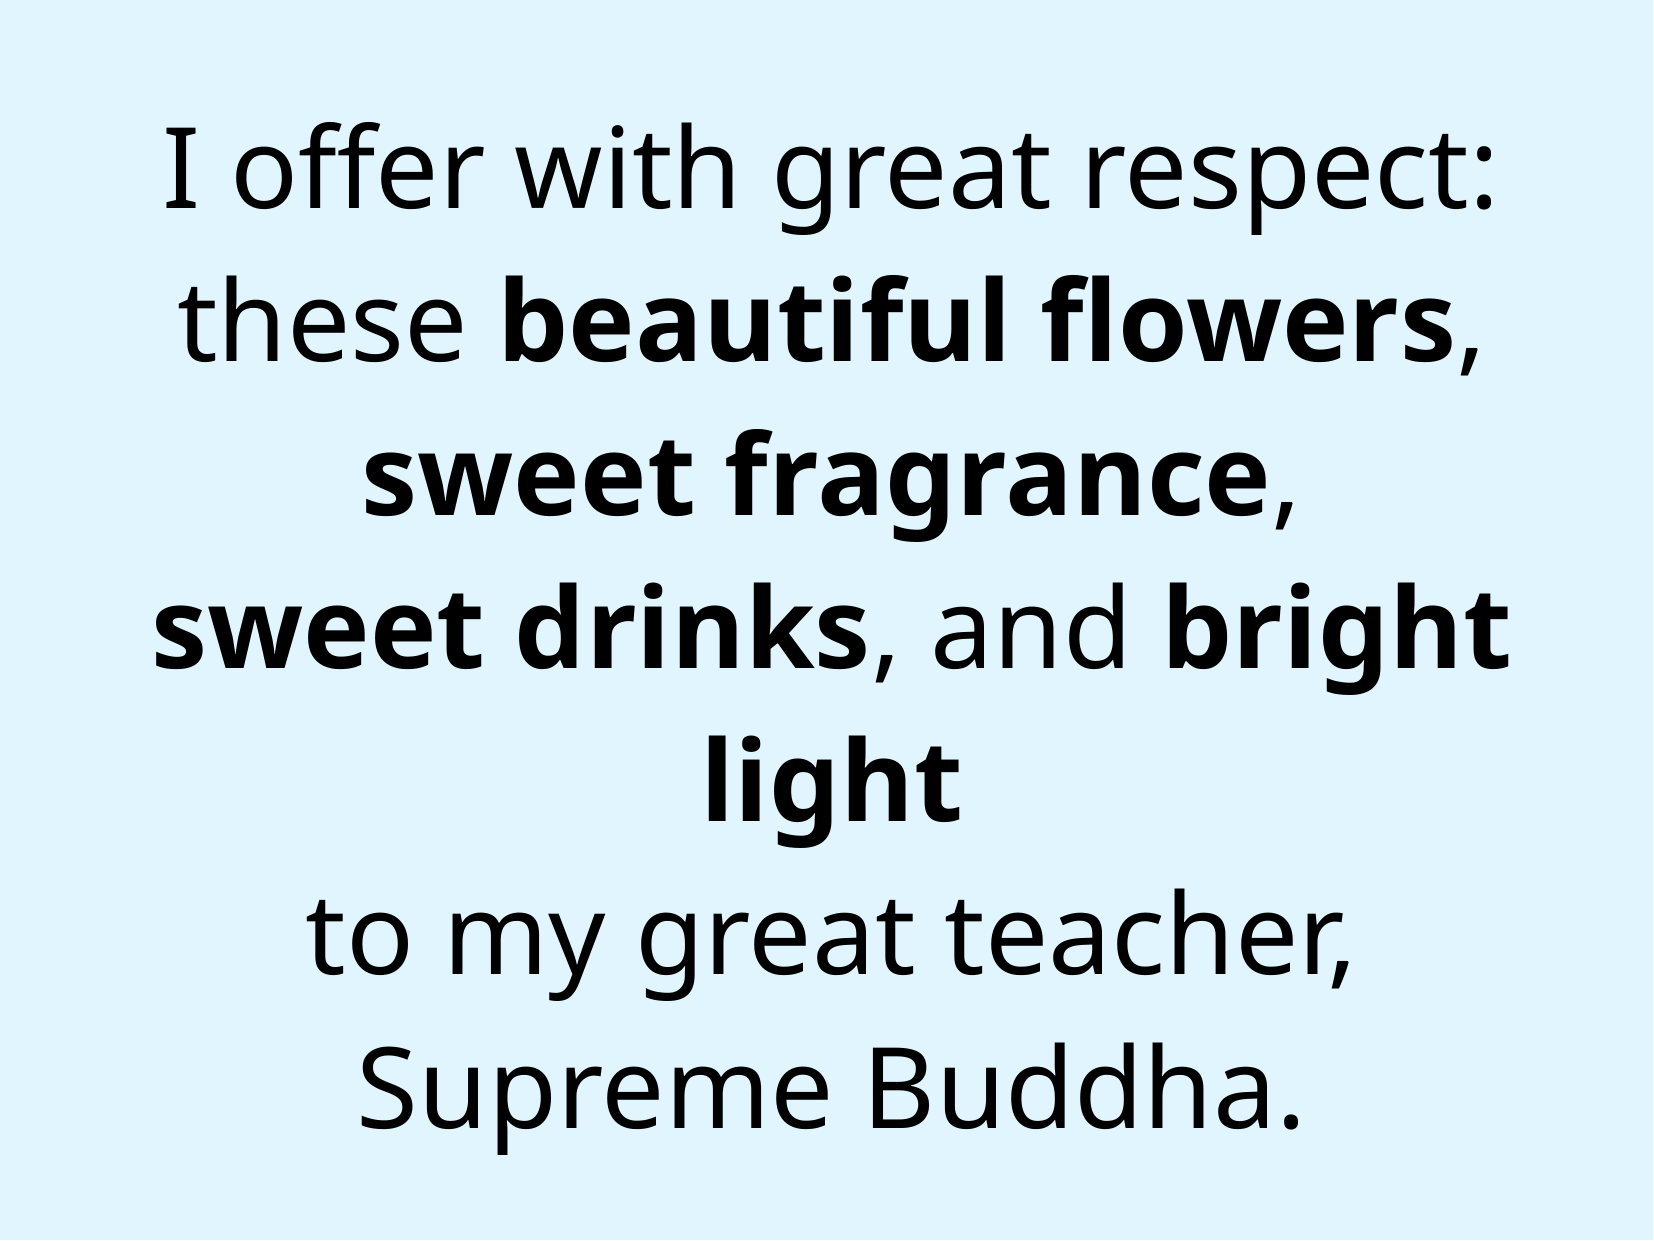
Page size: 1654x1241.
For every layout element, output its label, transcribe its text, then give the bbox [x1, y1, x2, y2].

subtitle I offer with great respect: these beautiful flowers, sweet fragrance, sweet drinks, and bright light to my great teacher, Supreme Buddha. [45, 1, 1618, 1241]
